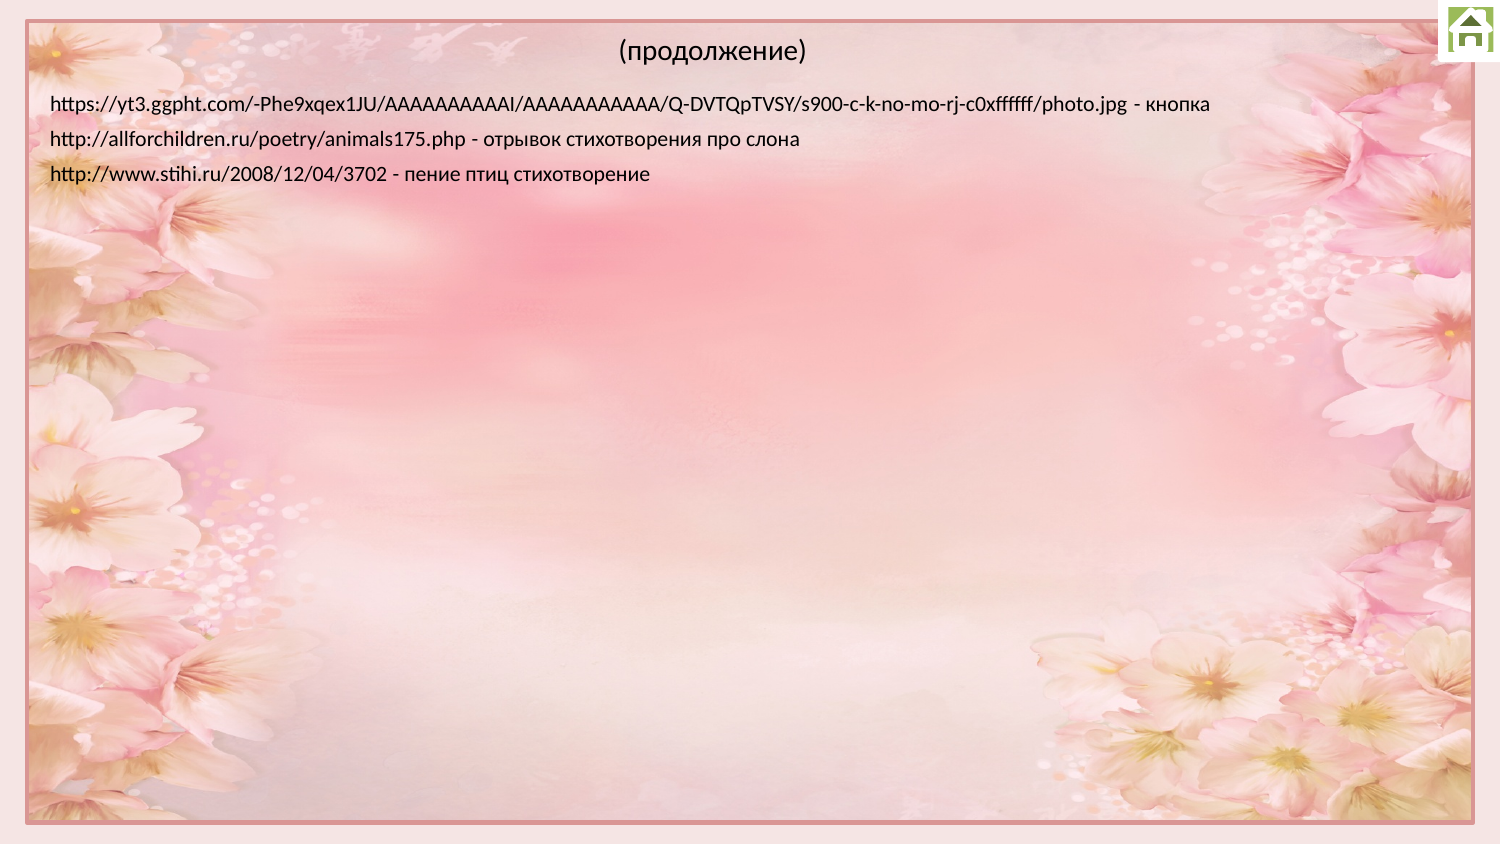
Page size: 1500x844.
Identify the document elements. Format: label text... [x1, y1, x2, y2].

picture [29, 23, 1471, 821]
text_box http://allforchildren.ru/poetry/animals175.php - отрывок стихотворения про слона [35, 117, 852, 159]
text_box (продолжение) [603, 23, 832, 74]
text_box http://www.stihi.ru/2008/12/04/3702 - пение птиц стихотворение [35, 152, 762, 194]
text_box https://yt3.ggpht.com/-Phe9xqex1JU/AAAAAAAAAAI/AAAAAAAAAAA/Q-DVTQpTVSY/s900-c-k-no-mo-rj-c0xffffff/photo.jpg - кнопка [35, 81, 1348, 124]
text_box [1443, 0, 1500, 59]
